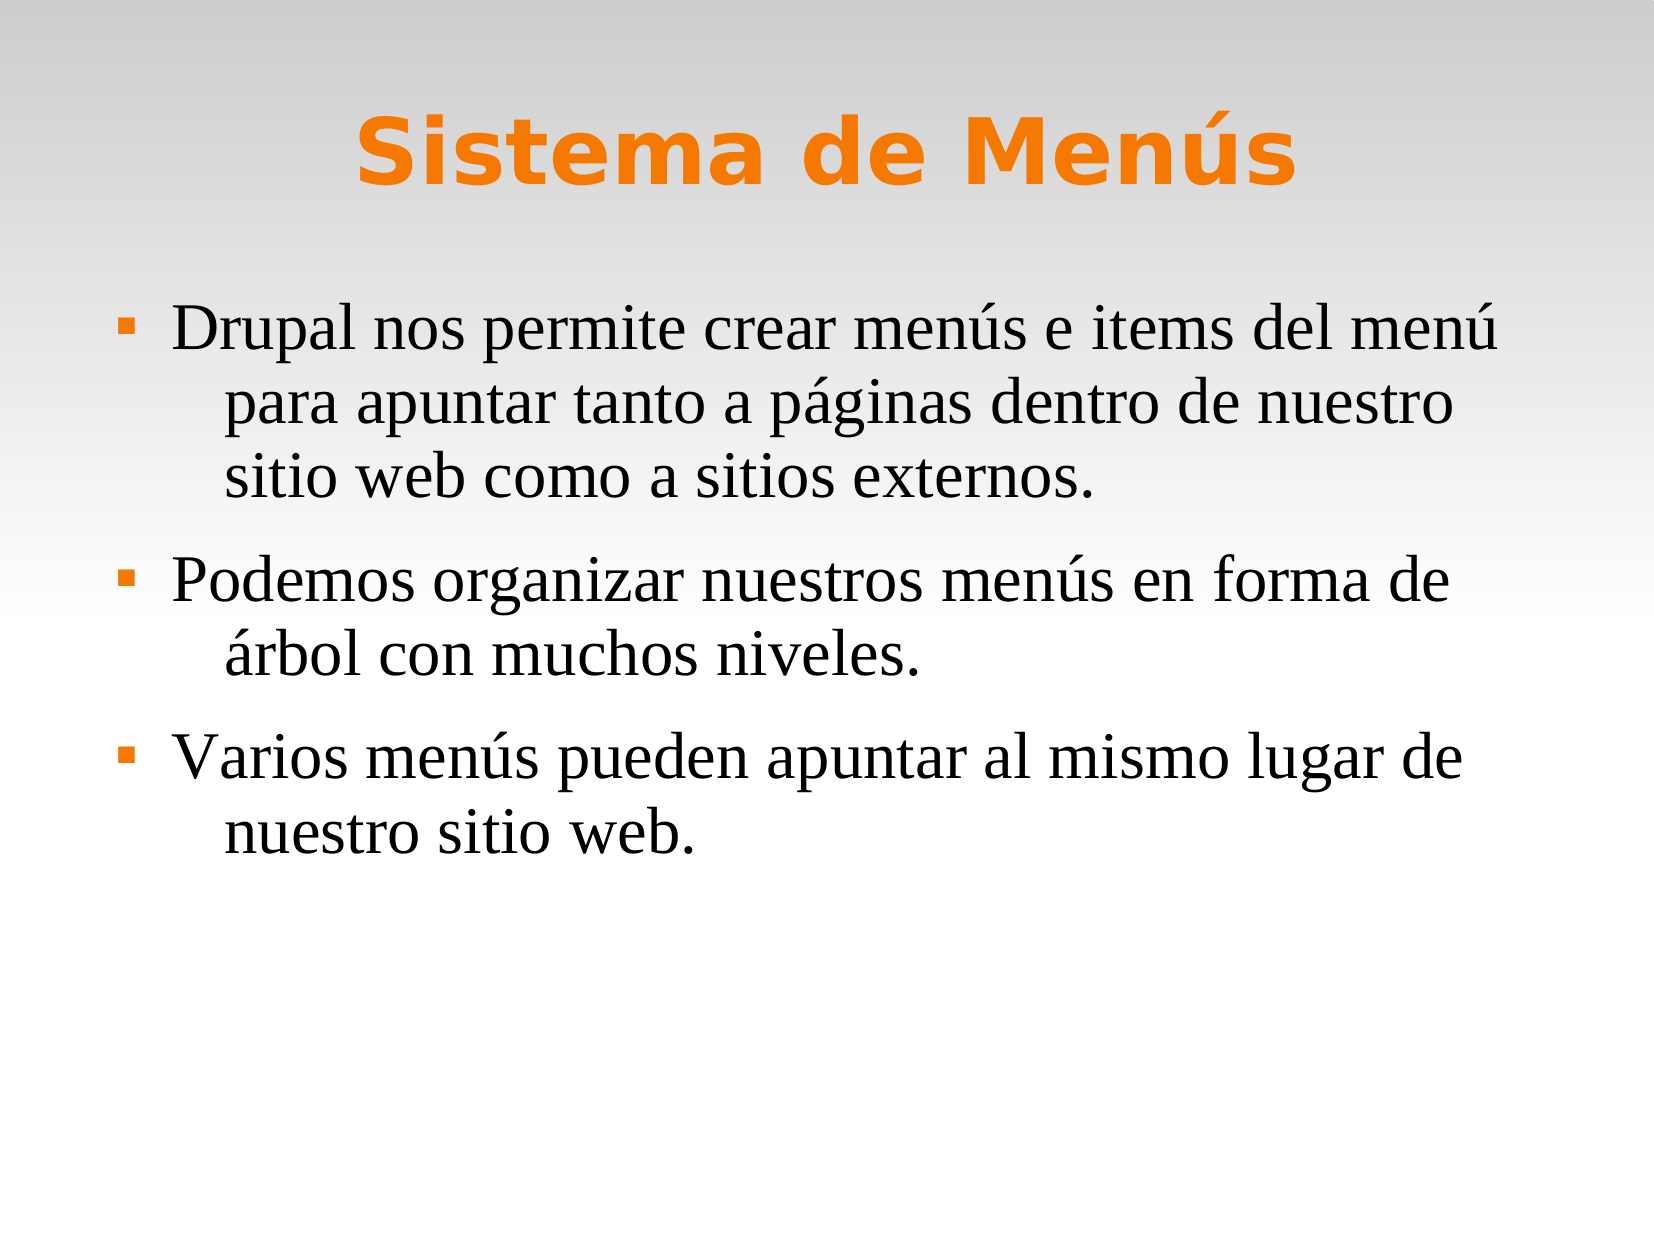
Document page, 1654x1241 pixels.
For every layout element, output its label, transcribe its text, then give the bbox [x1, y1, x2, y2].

list Drupal nos permite crear menús e items del menú para apuntar tanto a páginas dentro de nuestro sitio web como a sitios externos. Podemos organizar nuestros menús en forma de árbol con muchos niveles. Varios menús pueden apuntar al mismo lugar de nuestro sitio web. [82, 290, 1571, 1109]
title Sistema de Menús [82, 49, 1571, 257]
